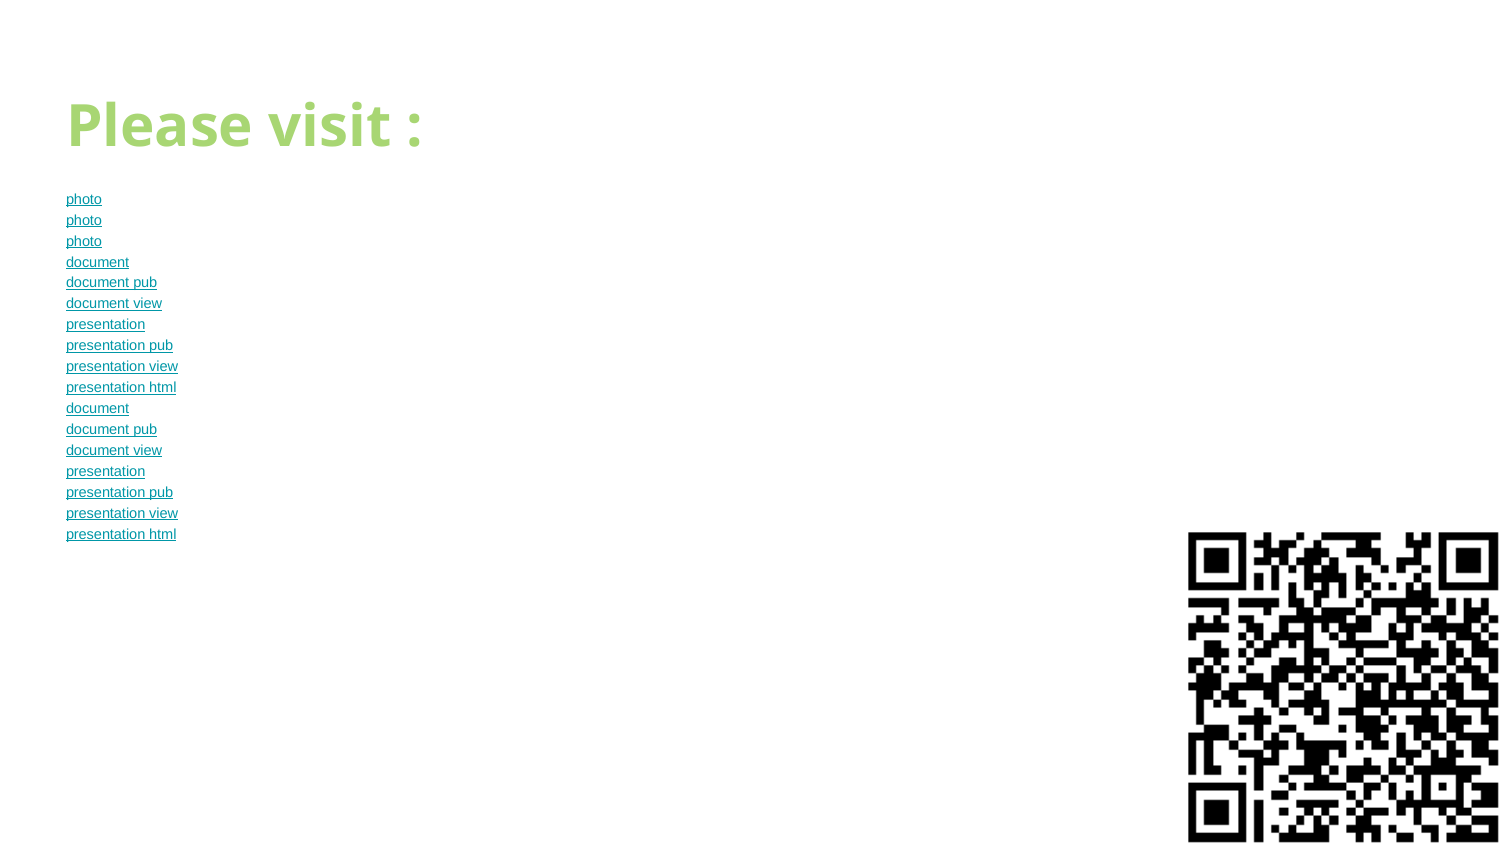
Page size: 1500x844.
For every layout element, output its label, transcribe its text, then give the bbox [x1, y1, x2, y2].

title Please visit : [51, 72, 1449, 167]
picture [1187, 531, 1500, 844]
list photo photo photo document document pub document view presentation presentation pub presentation view presentation html document document pub document view presentation presentation pub presentation view presentation html [51, 189, 708, 750]
